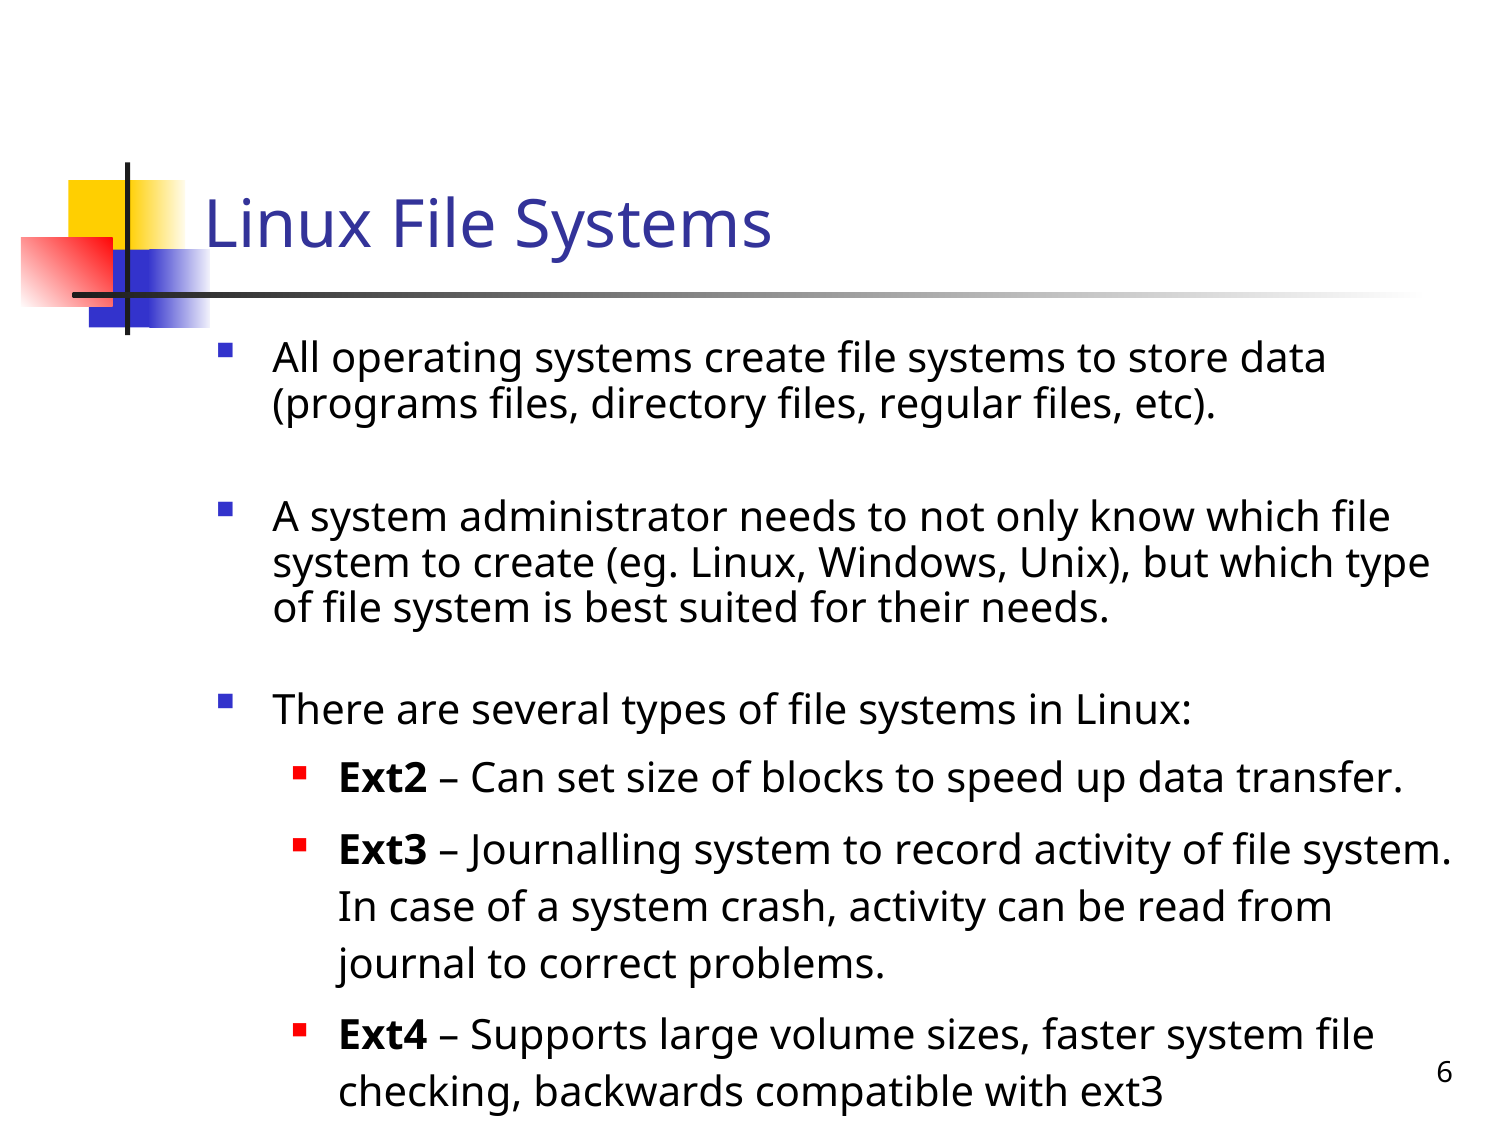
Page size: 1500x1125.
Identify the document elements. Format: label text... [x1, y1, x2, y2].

list All operating systems create file systems to store data (programs files, directory files, regular files, etc). A system administrator needs to not only know which file system to create (eg. Linux, Windows, Unix), but which type of file system is best suited for their needs. There are several types of file systems in Linux: Ext2 – Can set size of blocks to speed up data transfer. Ext3 – Journalling system to record activity of file system. In case of a system crash, activity can be read from journal to correct problems. Ext4 – Supports large volume sizes, faster system file checking, backwards compatible with ext3 [201, 328, 1477, 1078]
title Linux File Systems [188, 35, 1468, 276]
